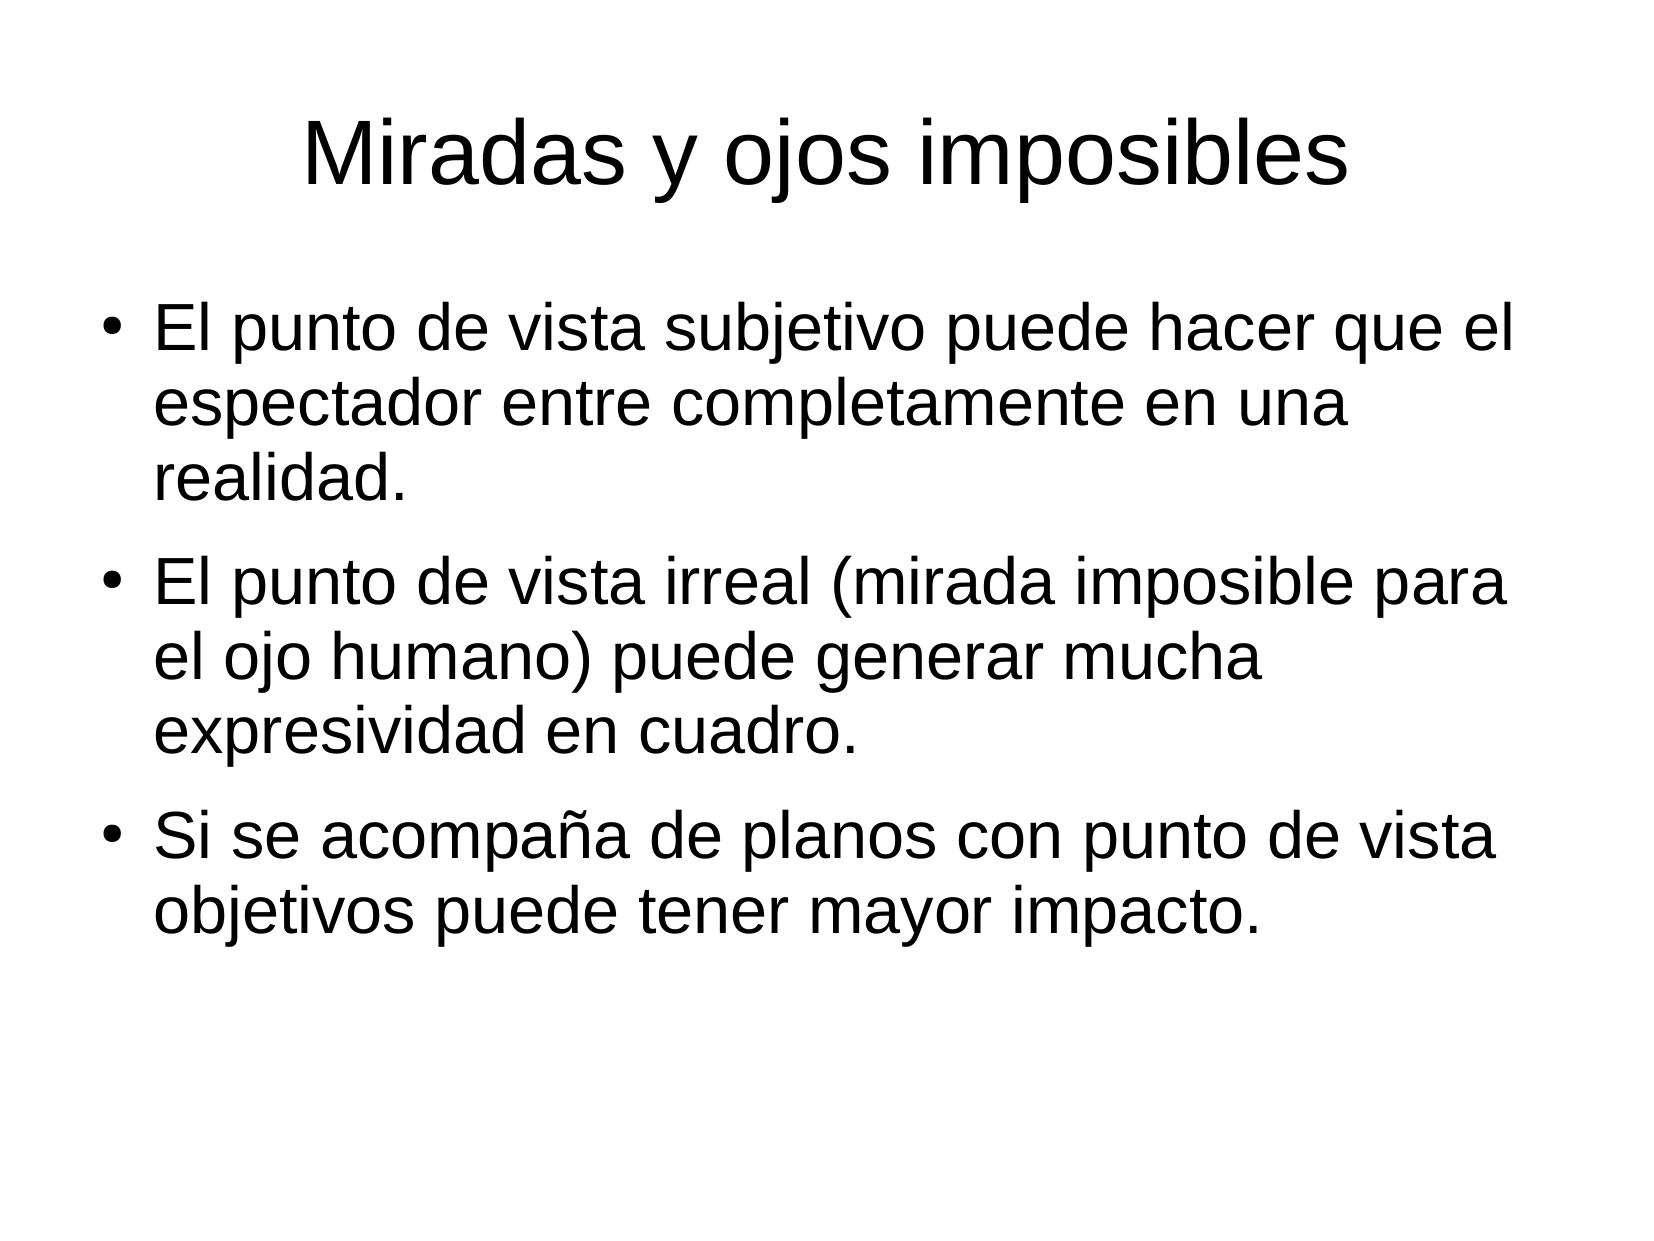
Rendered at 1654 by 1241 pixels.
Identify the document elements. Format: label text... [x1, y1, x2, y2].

list El punto de vista subjetivo puede hacer que el espectador entre completamente en una realidad. El punto de vista irreal (mirada imposible para el ojo humano) puede generar mucha expresividad en cuadro. Si se acompaña de planos con punto de vista objetivos puede tener mayor impacto. [82, 290, 1571, 1010]
title Miradas y ojos imposibles [82, 49, 1571, 257]
